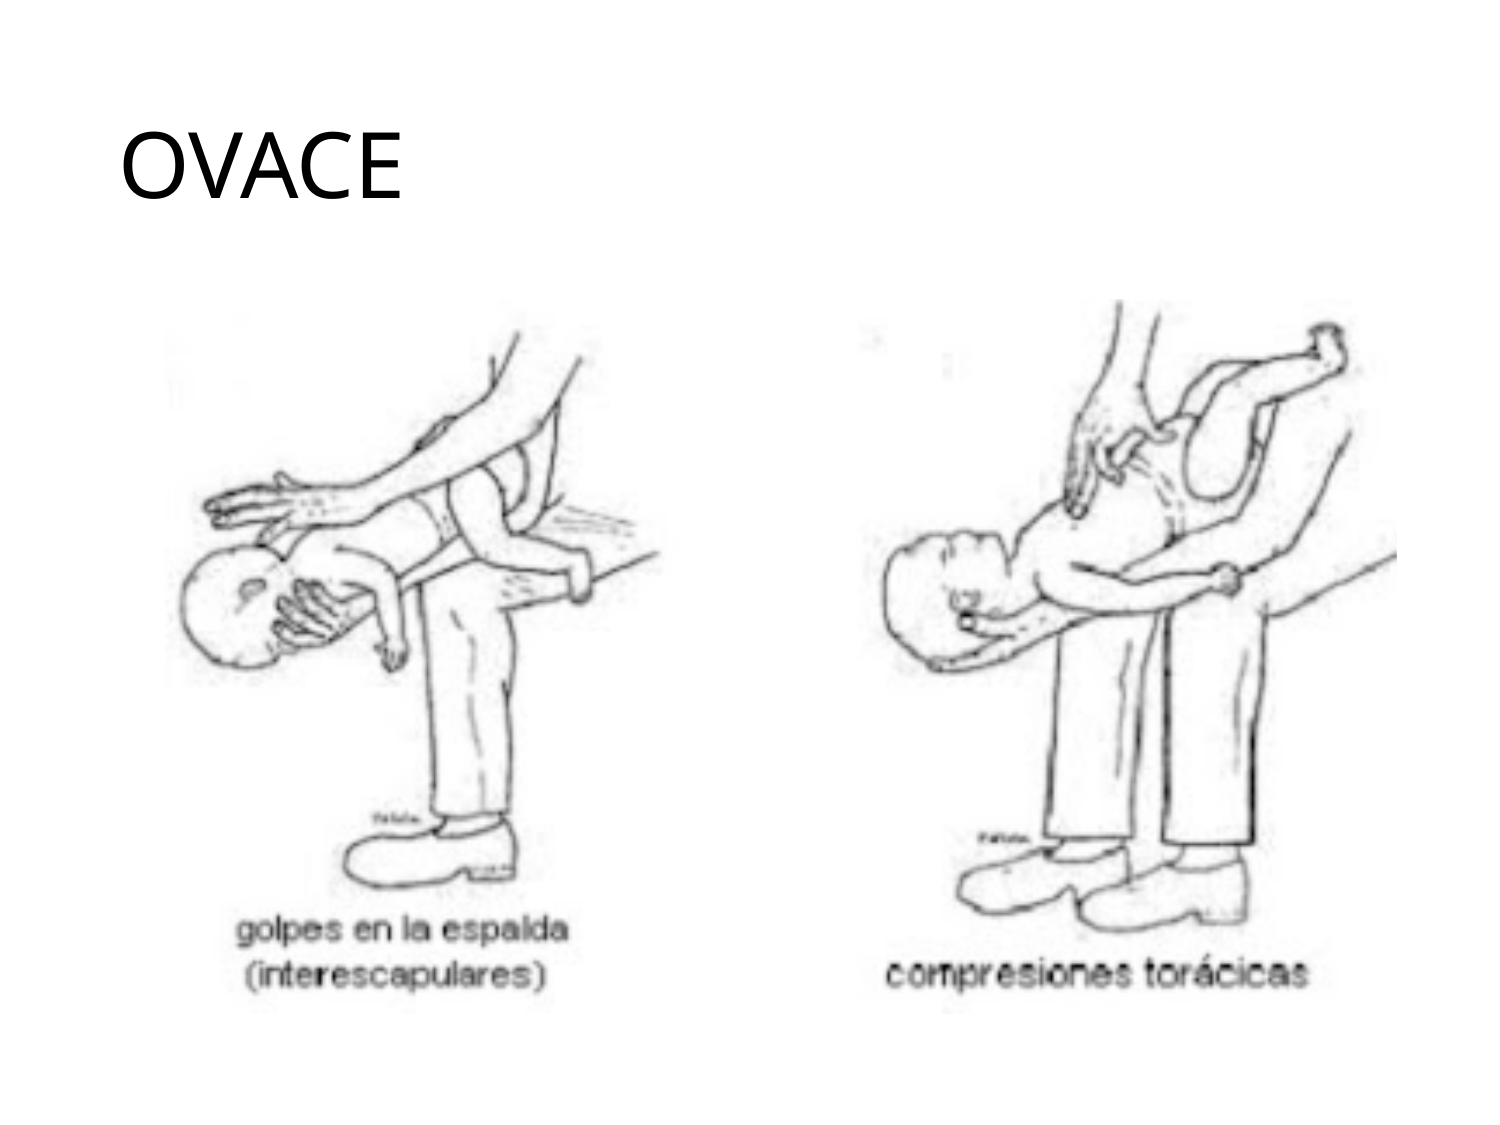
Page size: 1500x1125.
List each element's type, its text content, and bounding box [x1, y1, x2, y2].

picture [101, 299, 1397, 1014]
title OVACE [103, 59, 1397, 278]
